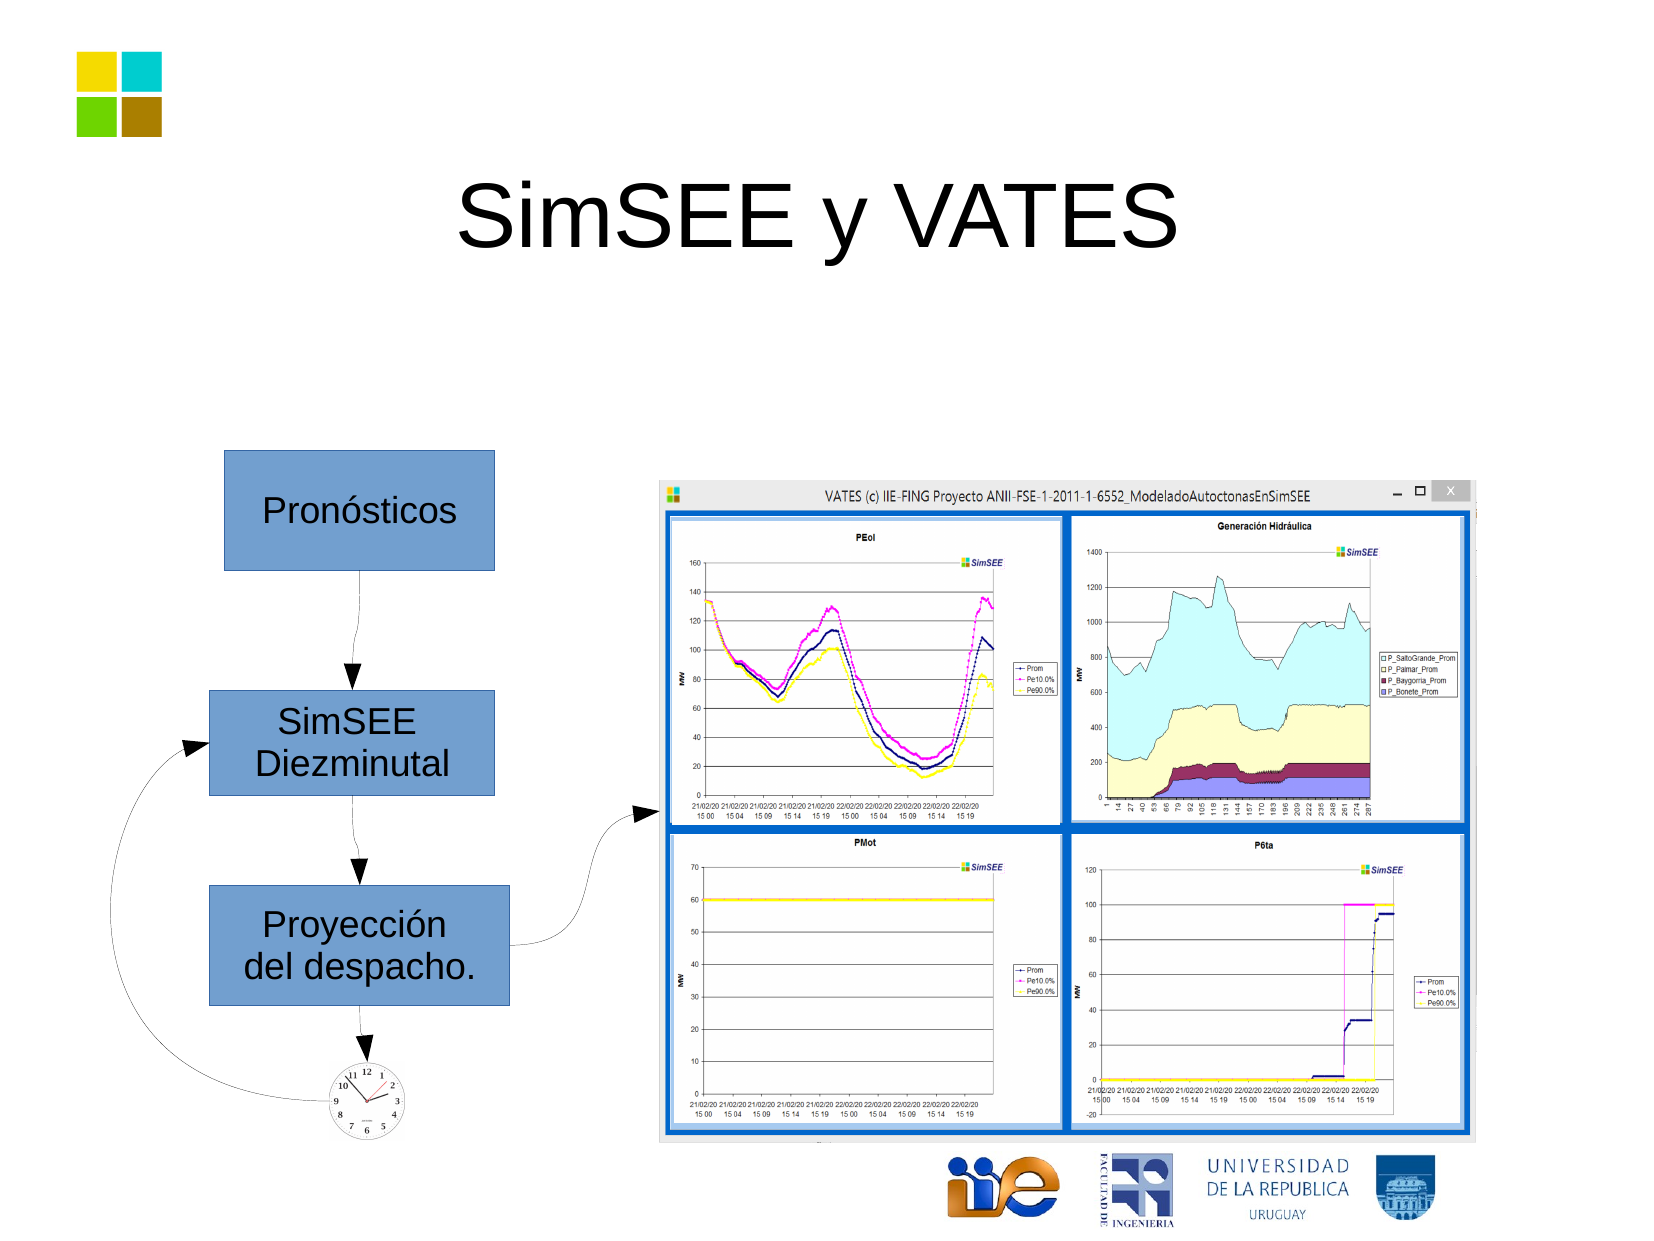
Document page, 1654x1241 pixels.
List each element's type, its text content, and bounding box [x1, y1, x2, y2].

picture [329, 1061, 405, 1141]
picture [74, 49, 165, 112]
picture [659, 480, 1477, 1143]
text_box Proyección del despacho. [209, 885, 510, 1006]
text_box SimSEE Diezminutal [209, 690, 495, 796]
text_box Pronósticos [224, 450, 495, 571]
title SimSEE y VATES [74, 112, 1563, 320]
picture [932, 1151, 1441, 1230]
